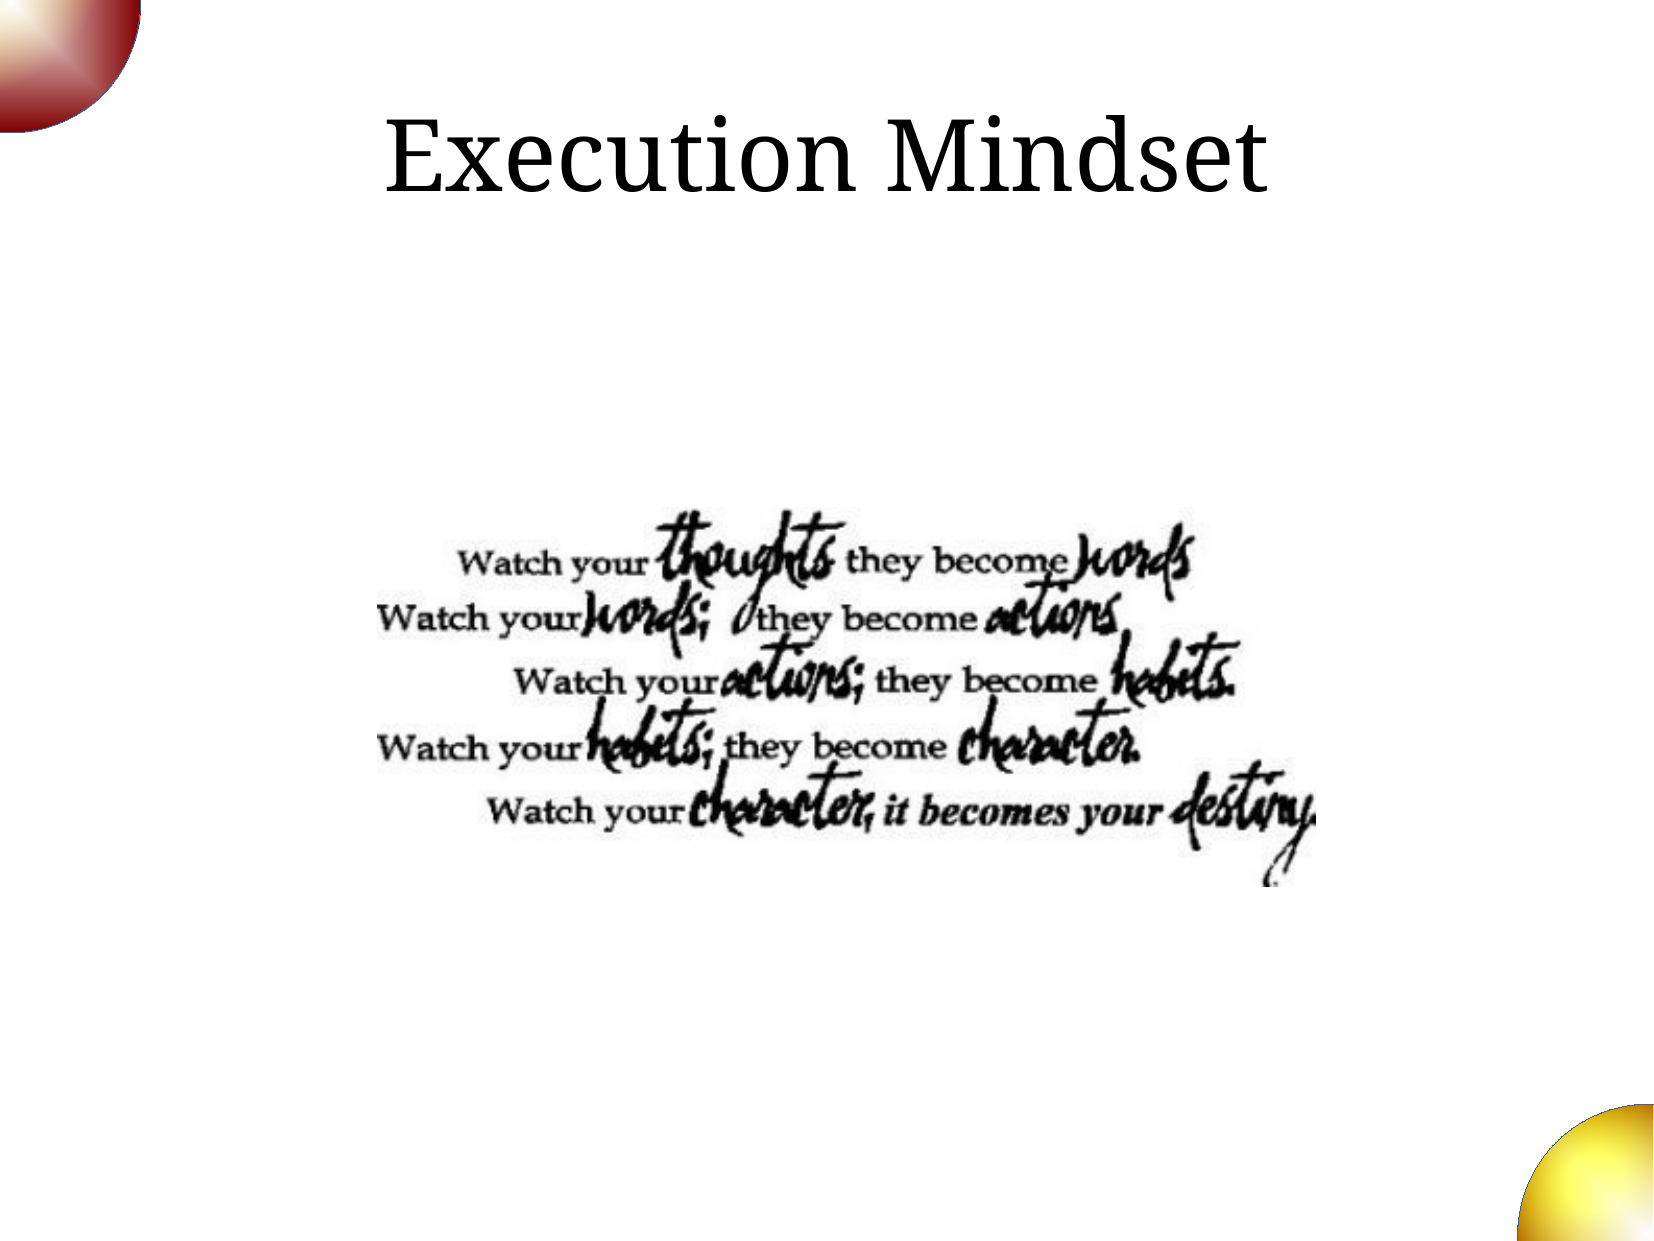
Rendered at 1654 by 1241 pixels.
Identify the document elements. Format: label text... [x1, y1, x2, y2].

title Execution Mindset [82, 49, 1571, 257]
picture [377, 507, 1316, 888]
text_box [0, 0, 141, 133]
text_box [1517, 1104, 1654, 1241]
